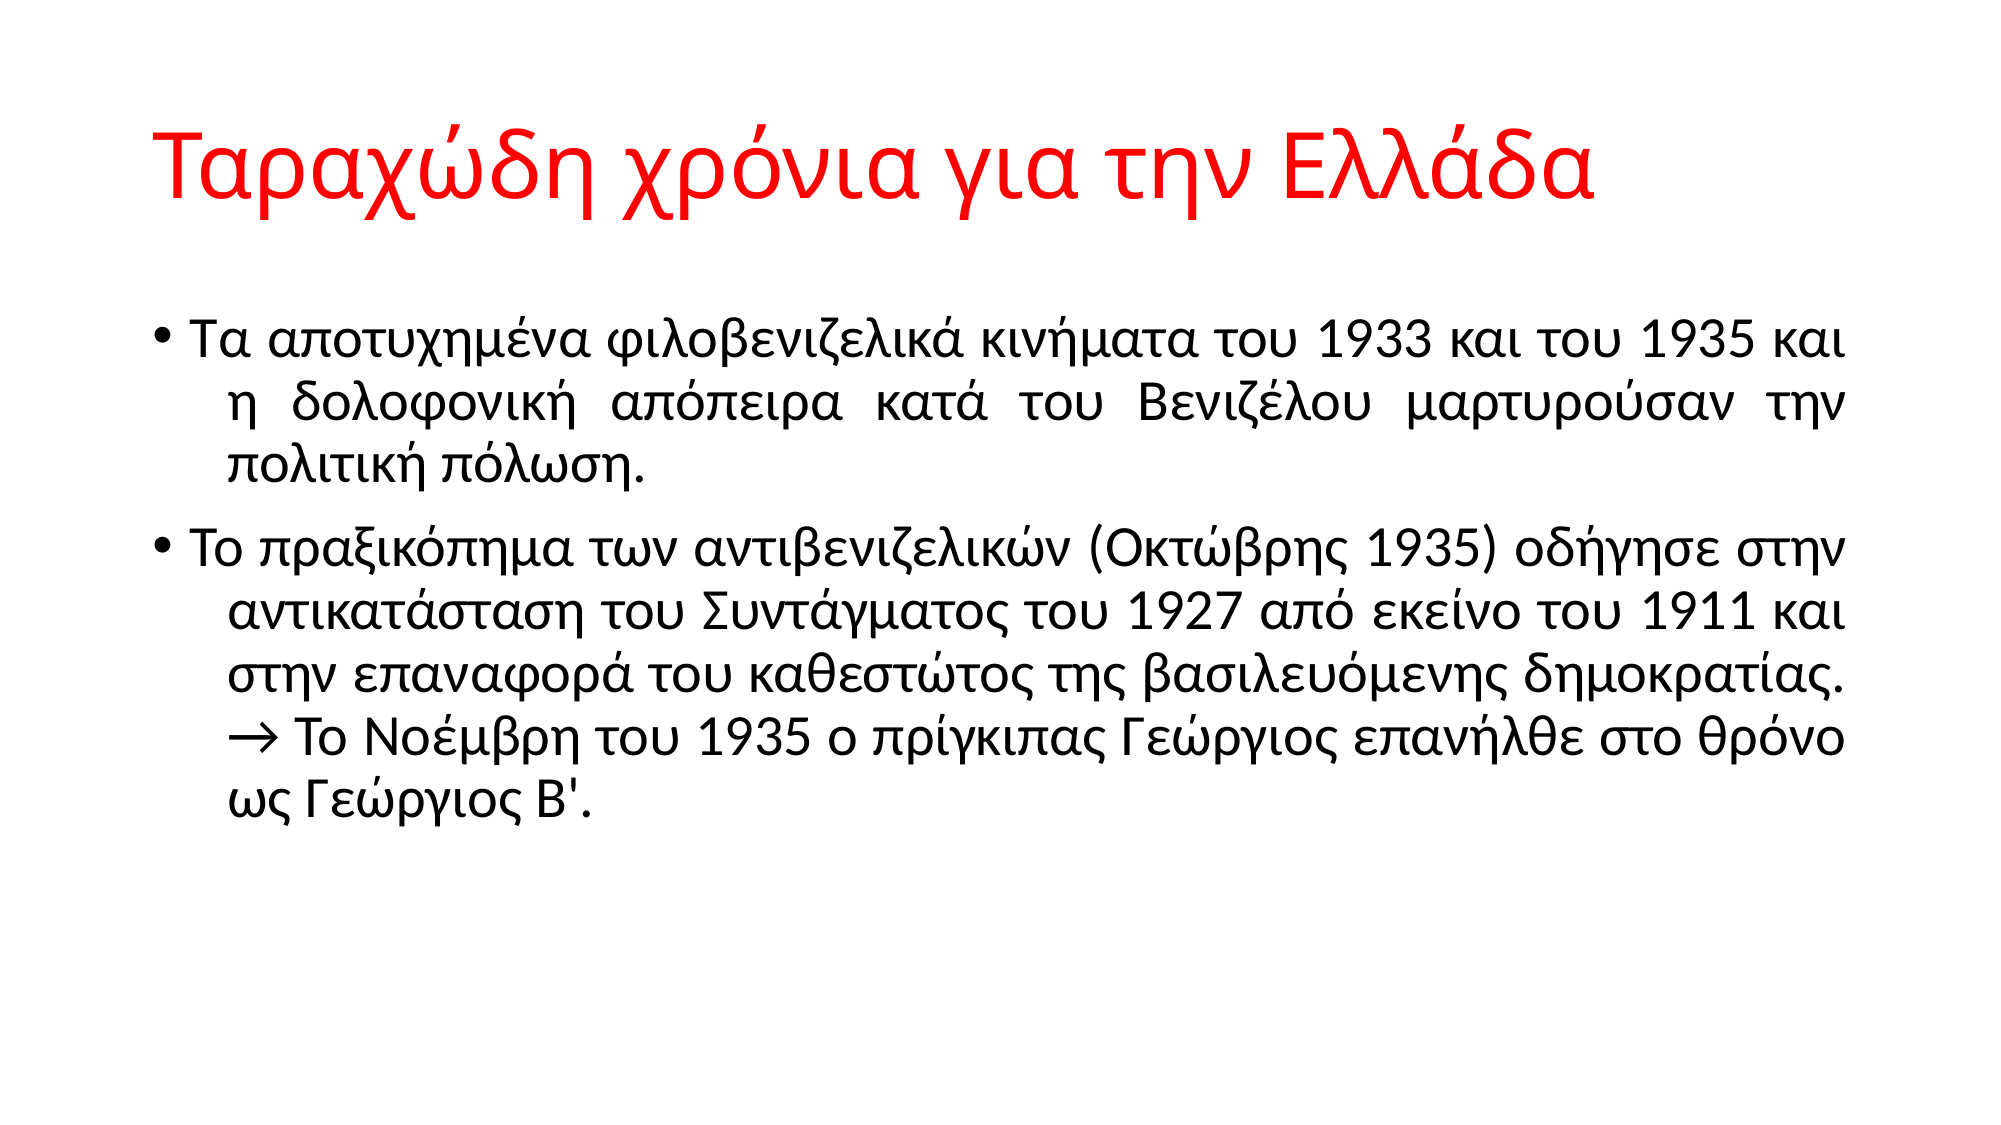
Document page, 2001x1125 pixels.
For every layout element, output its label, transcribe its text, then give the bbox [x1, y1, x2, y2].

list Τα αποτυχημένα φιλοβενιζελικά κινήματα του 1933 και του 1935 και η δολοφονική απόπειρα κατά του Βενιζέλου μαρτυρούσαν την πολιτική πόλωση. Το πραξικόπημα των αντιβενιζελικών (Οκτώβρης 1935) οδήγησε στην αντικατάσταση του Συντάγματος του 1927 από εκείνο του 1911 και στην επαναφορά του καθεστώτος της βασιλευόμενης δημοκρατίας. → Το Νοέμβρη του 1935 ο πρίγκιπας Γεώργιος επανήλθε στο θρόνο ως Γεώργιος Β'. [137, 299, 1863, 1014]
title Ταραχώδη χρόνια για την Ελλάδα [137, 59, 1863, 278]
